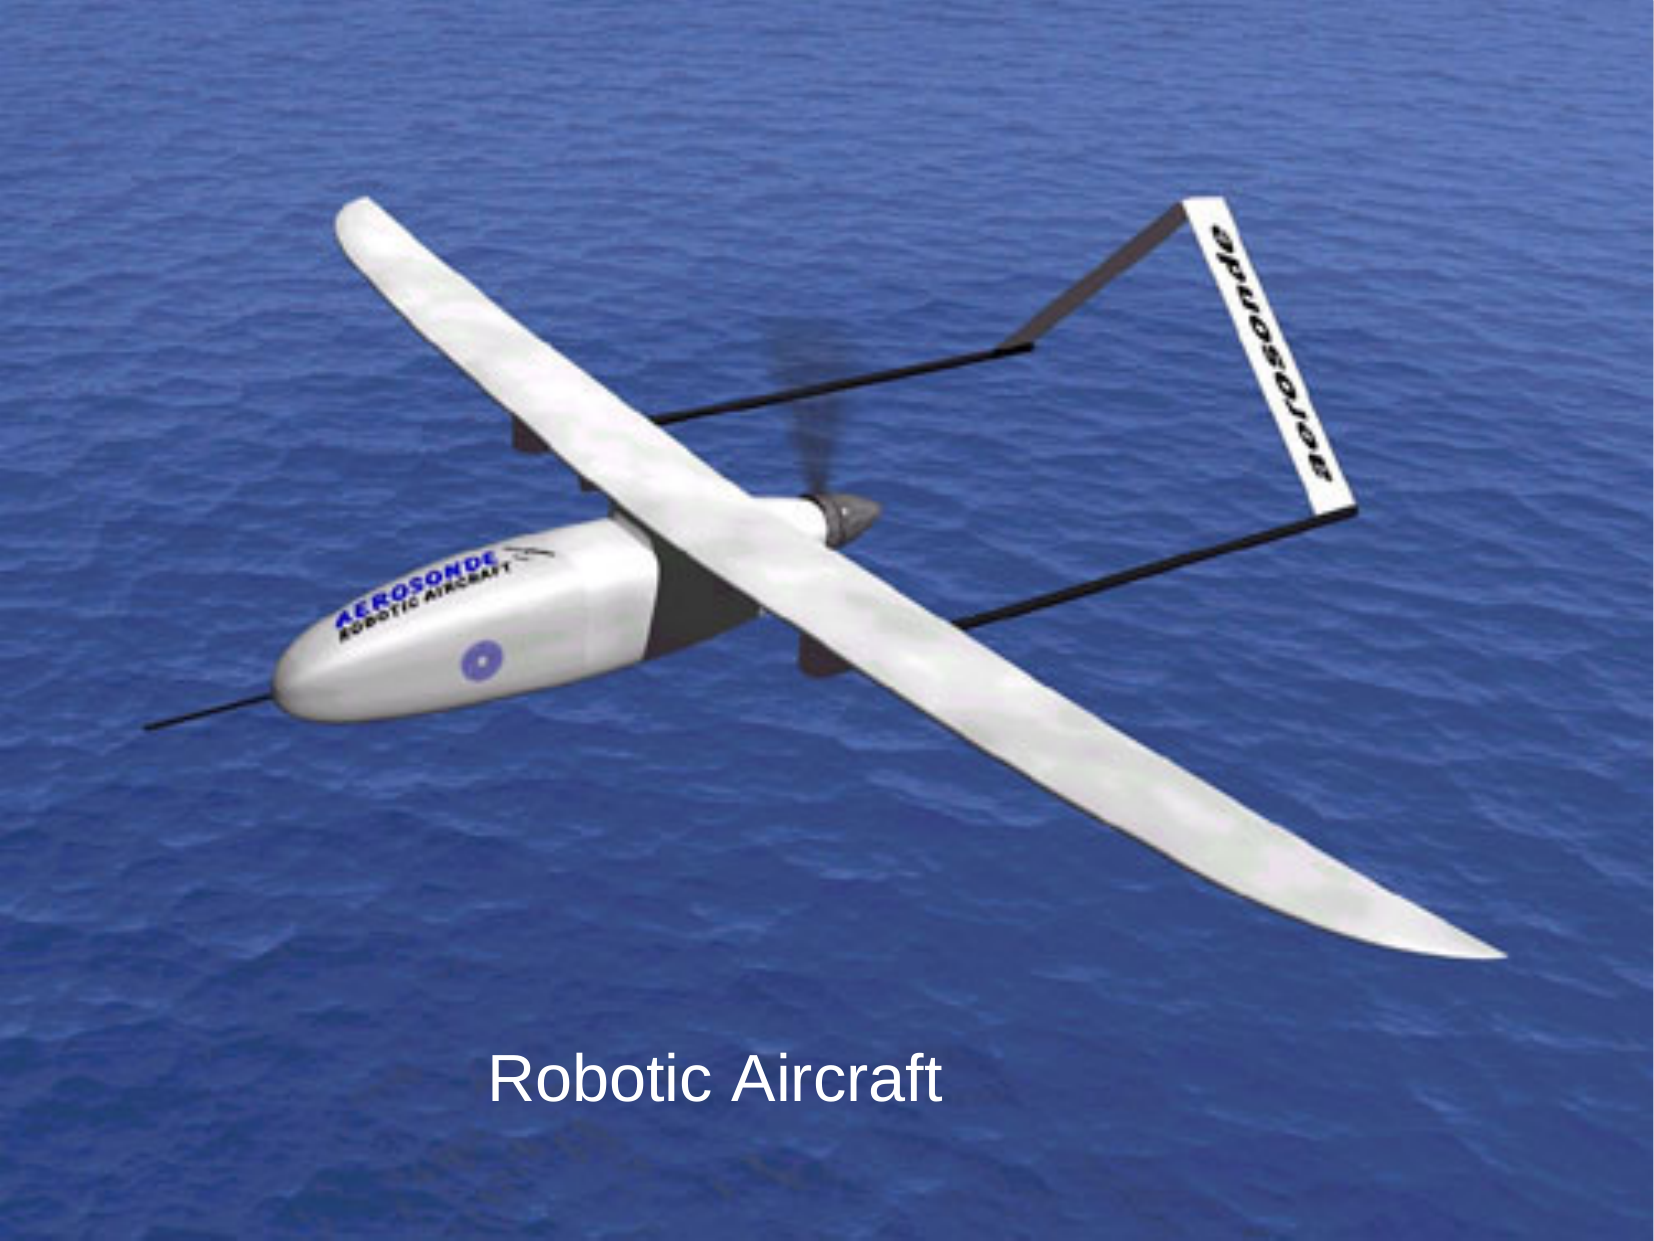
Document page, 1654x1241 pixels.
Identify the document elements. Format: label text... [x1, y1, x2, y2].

text_box Robotic Aircraft [472, 1033, 1300, 1124]
picture [0, 0, 1654, 1241]
